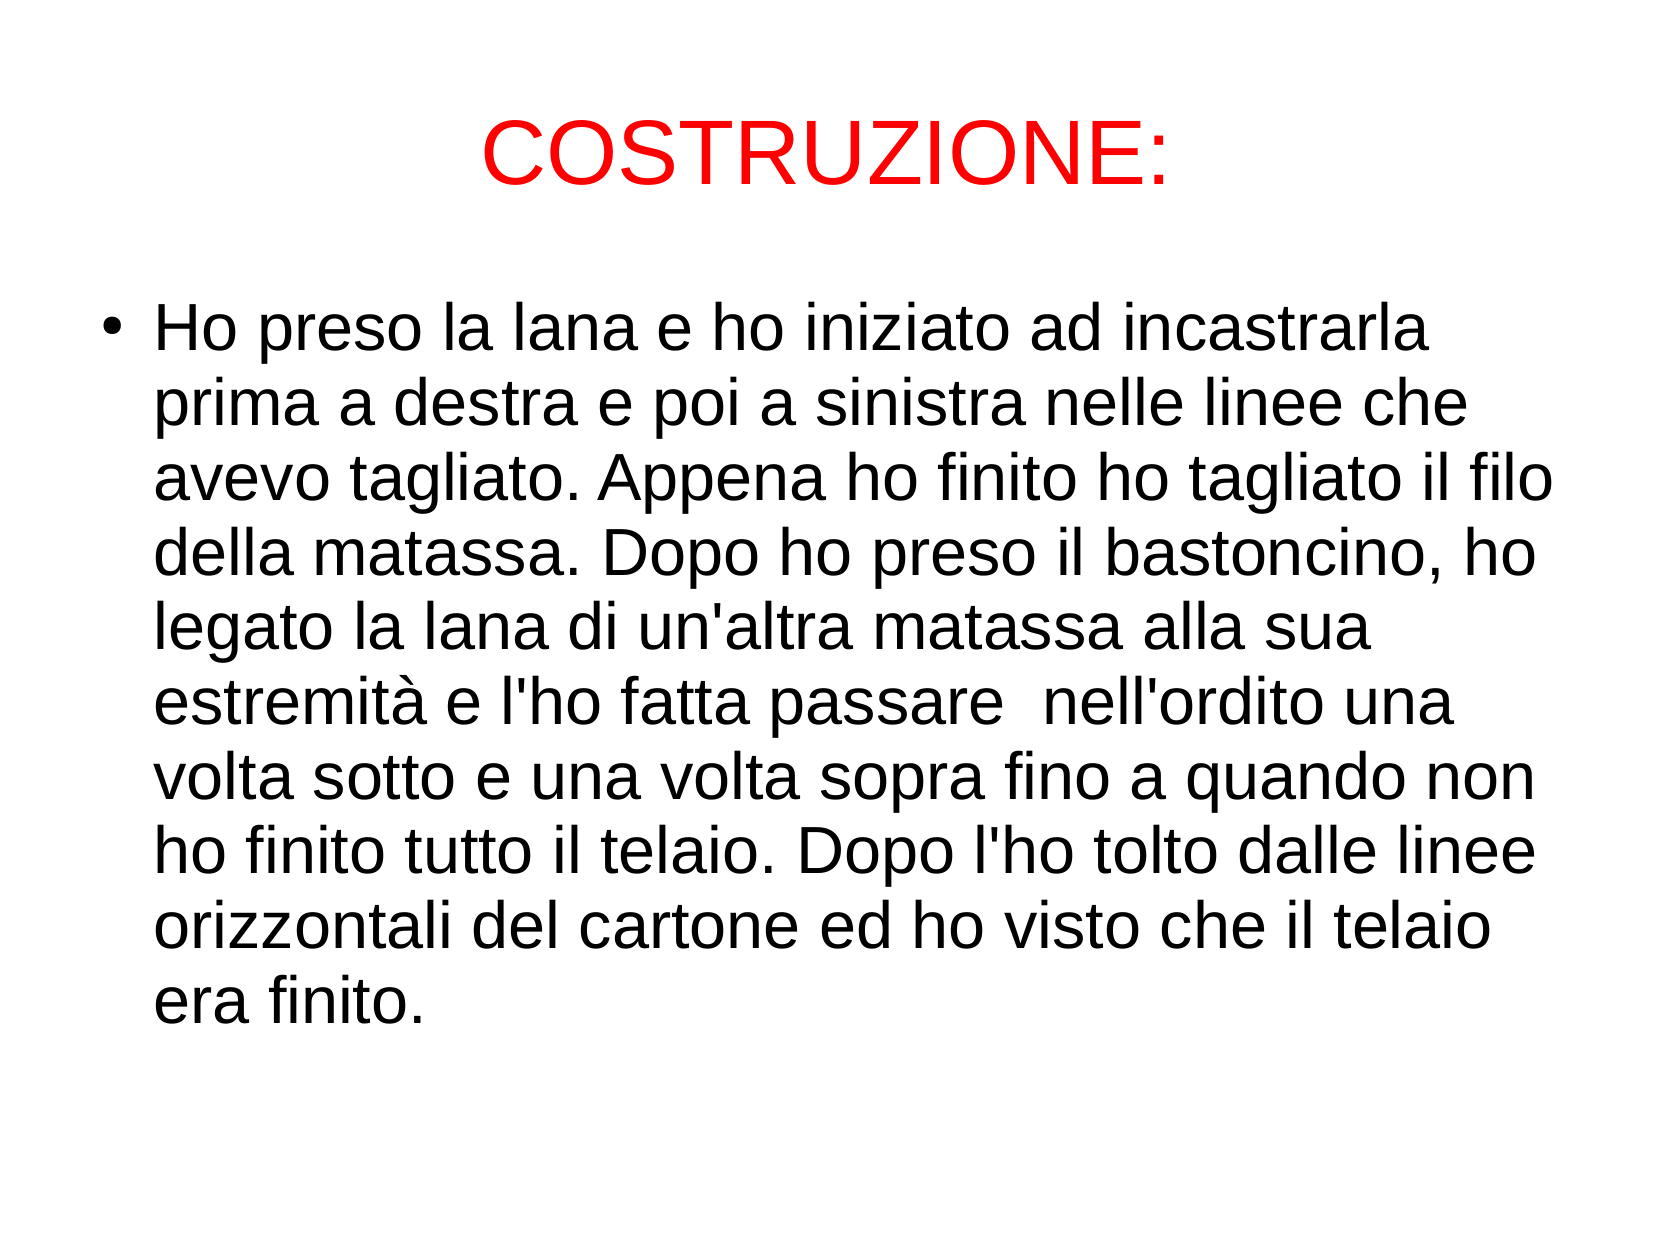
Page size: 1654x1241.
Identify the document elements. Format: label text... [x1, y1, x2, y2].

list Ho preso la lana e ho iniziato ad incastrarla prima a destra e poi a sinistra nelle linee che avevo tagliato. Appena ho finito ho tagliato il filo della matassa. Dopo ho preso il bastoncino, ho legato la lana di un'altra matassa alla sua estremità e l'ho fatta passare nell'ordito una volta sotto e una volta sopra fino a quando non ho finito tutto il telaio. Dopo l'ho tolto dalle linee orizzontali del cartone ed ho visto che il telaio era finito. [82, 290, 1571, 1109]
title COSTRUZIONE: [82, 49, 1571, 257]
